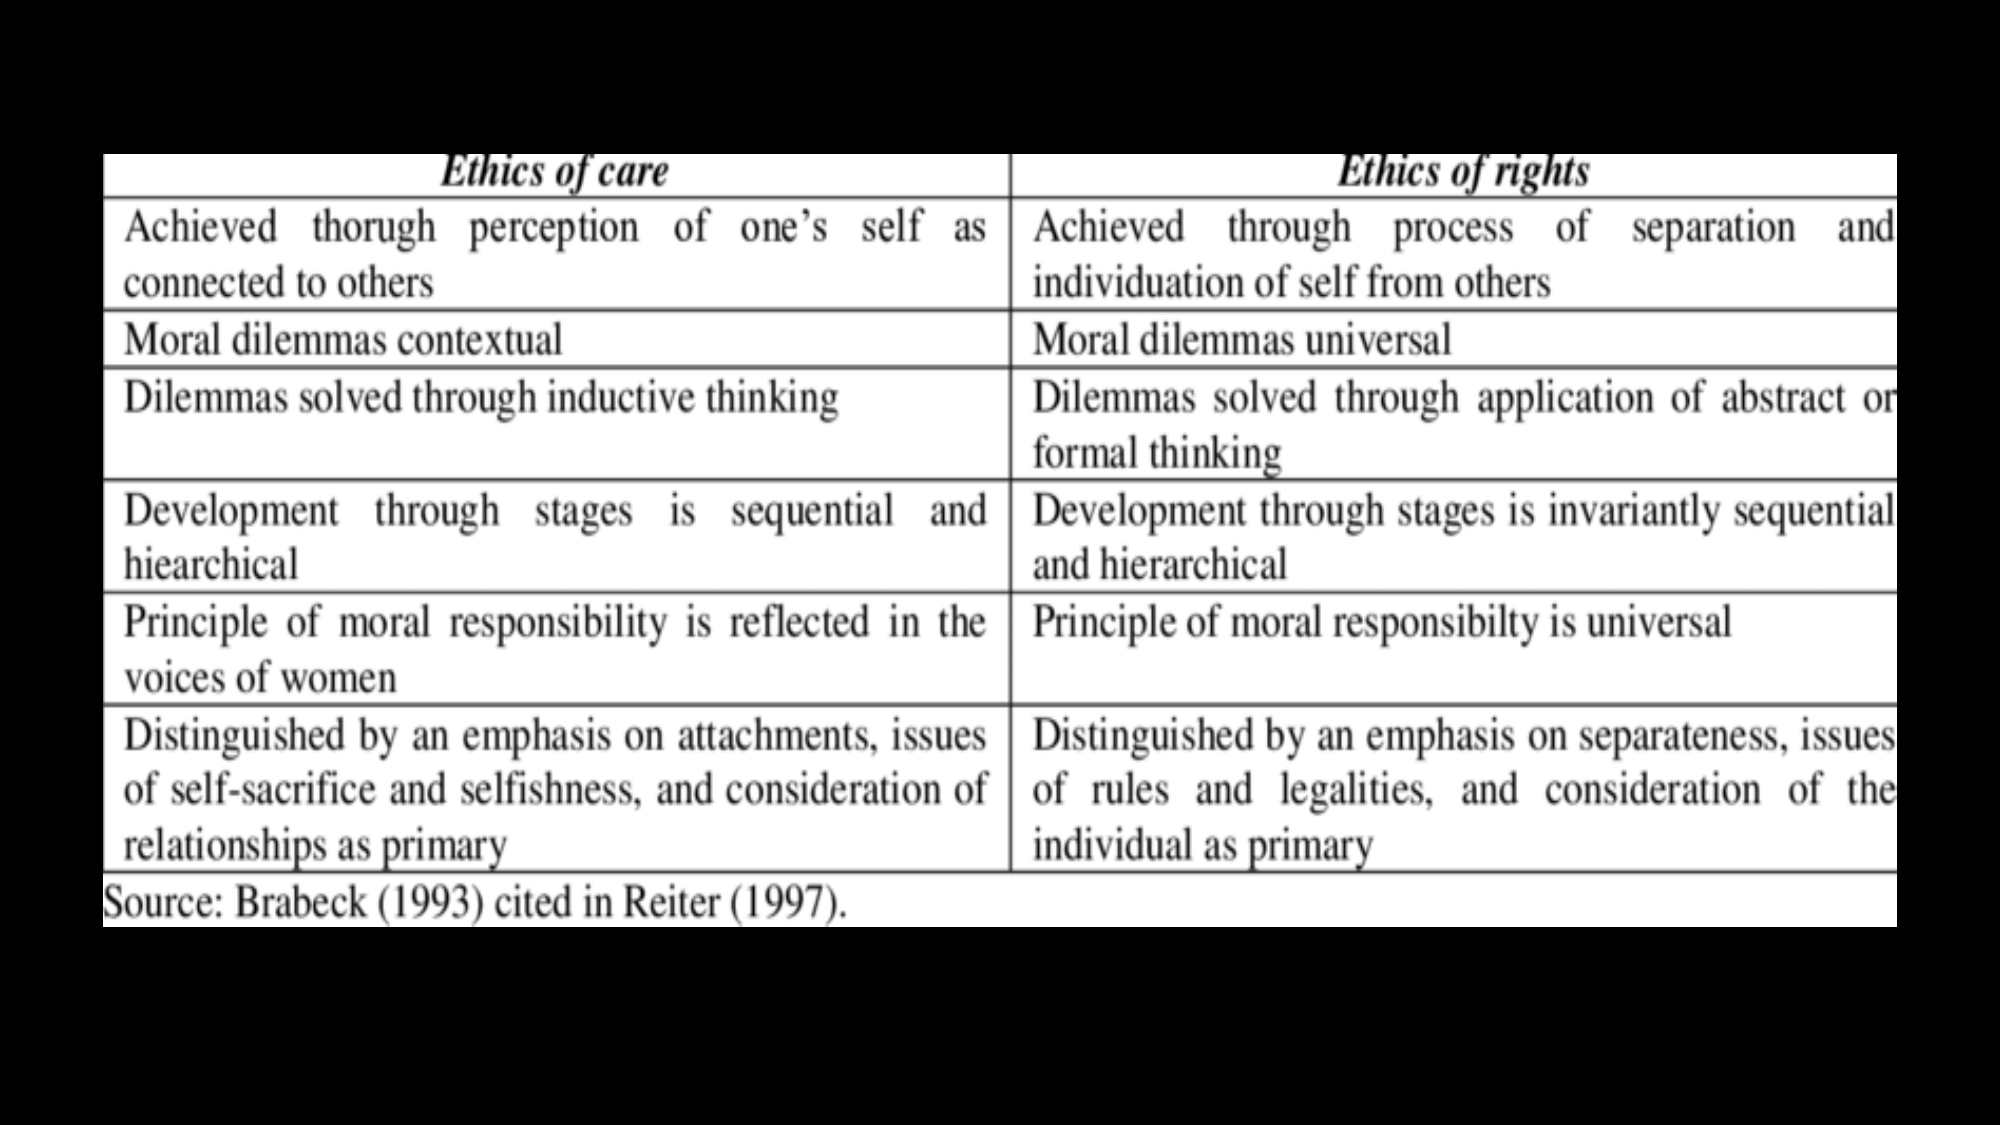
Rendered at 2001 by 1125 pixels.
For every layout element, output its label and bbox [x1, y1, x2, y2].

picture [103, 154, 1897, 927]
